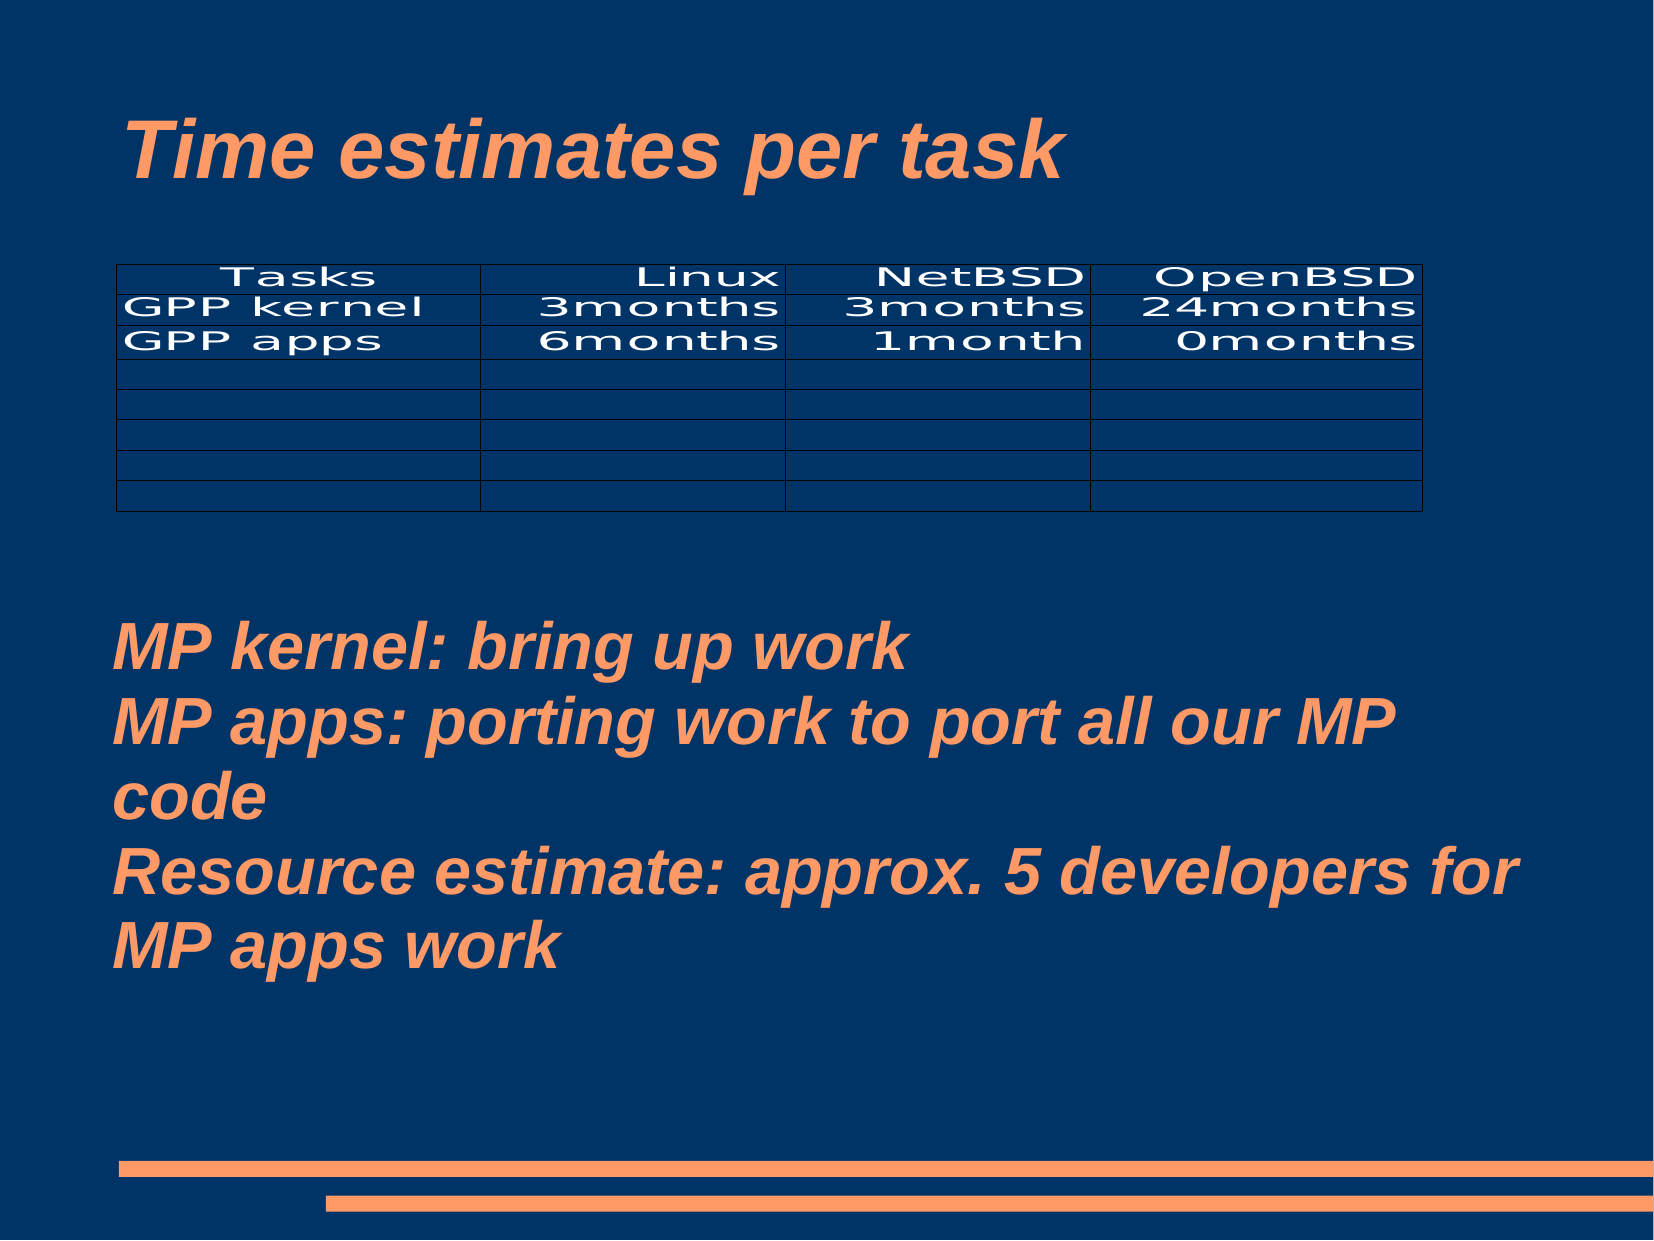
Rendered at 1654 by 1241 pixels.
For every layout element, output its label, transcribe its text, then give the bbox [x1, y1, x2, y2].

title MP kernel: bring up work MP apps: porting work to port all our MP code Resource estimate: approx. 5 developers for MP apps work [112, 542, 1525, 1051]
chart [112, 262, 1427, 513]
title Time estimates per task [121, 46, 1534, 254]
